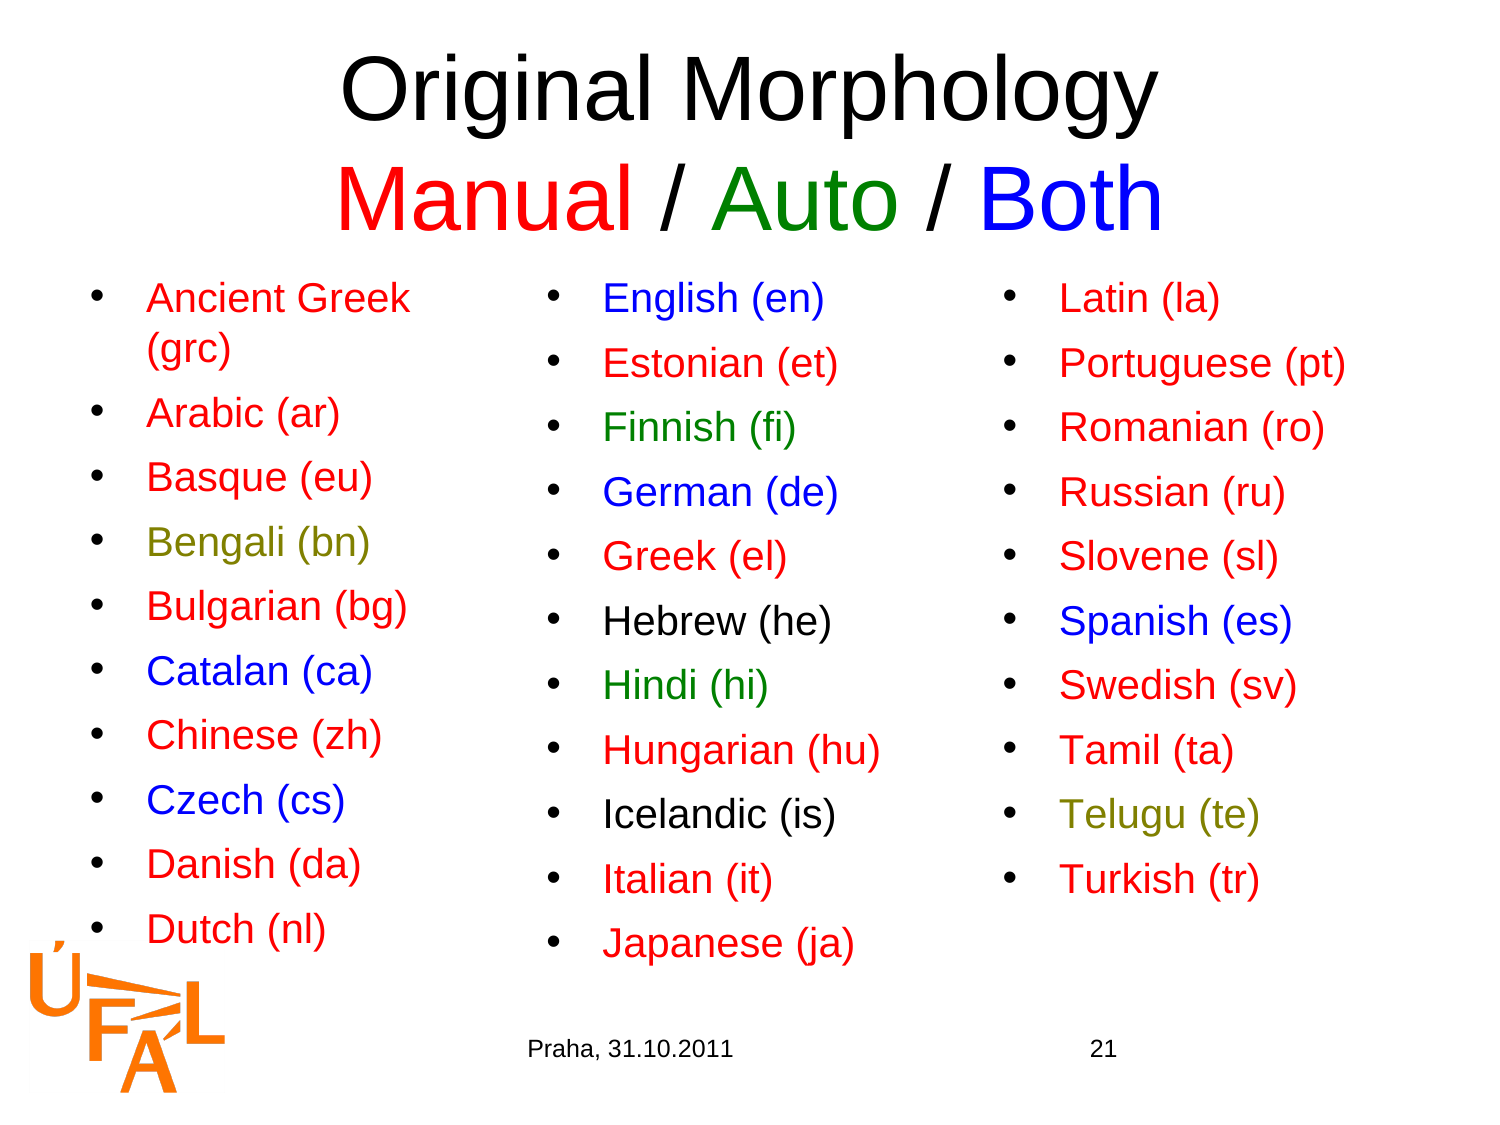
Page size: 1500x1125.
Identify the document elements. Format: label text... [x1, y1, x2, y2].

picture [29, 940, 225, 1093]
list Ancient Greek (grc) Arabic (ar) Basque (eu) Bengali (bn) Bulgarian (bg) Catalan (ca) Chinese (zh) Czech (cs) Danish (da) Dutch (nl) [75, 262, 510, 961]
list English (en) Estonian (et) Finnish (fi) German (de) Greek (el) Hebrew (he) Hindi (hi) Hungarian (hu) Icelandic (is) Italian (it) Japanese (ja) [531, 262, 967, 1004]
list Latin (la) Portuguese (pt) Romanian (ro) Russian (ru) Slovene (sl) Spanish (es) Swedish (sv) Tamil (ta) Telugu (te) Turkish (tr) [987, 262, 1423, 1004]
title Original Morphology Manual / Auto / Both [75, 14, 1426, 263]
